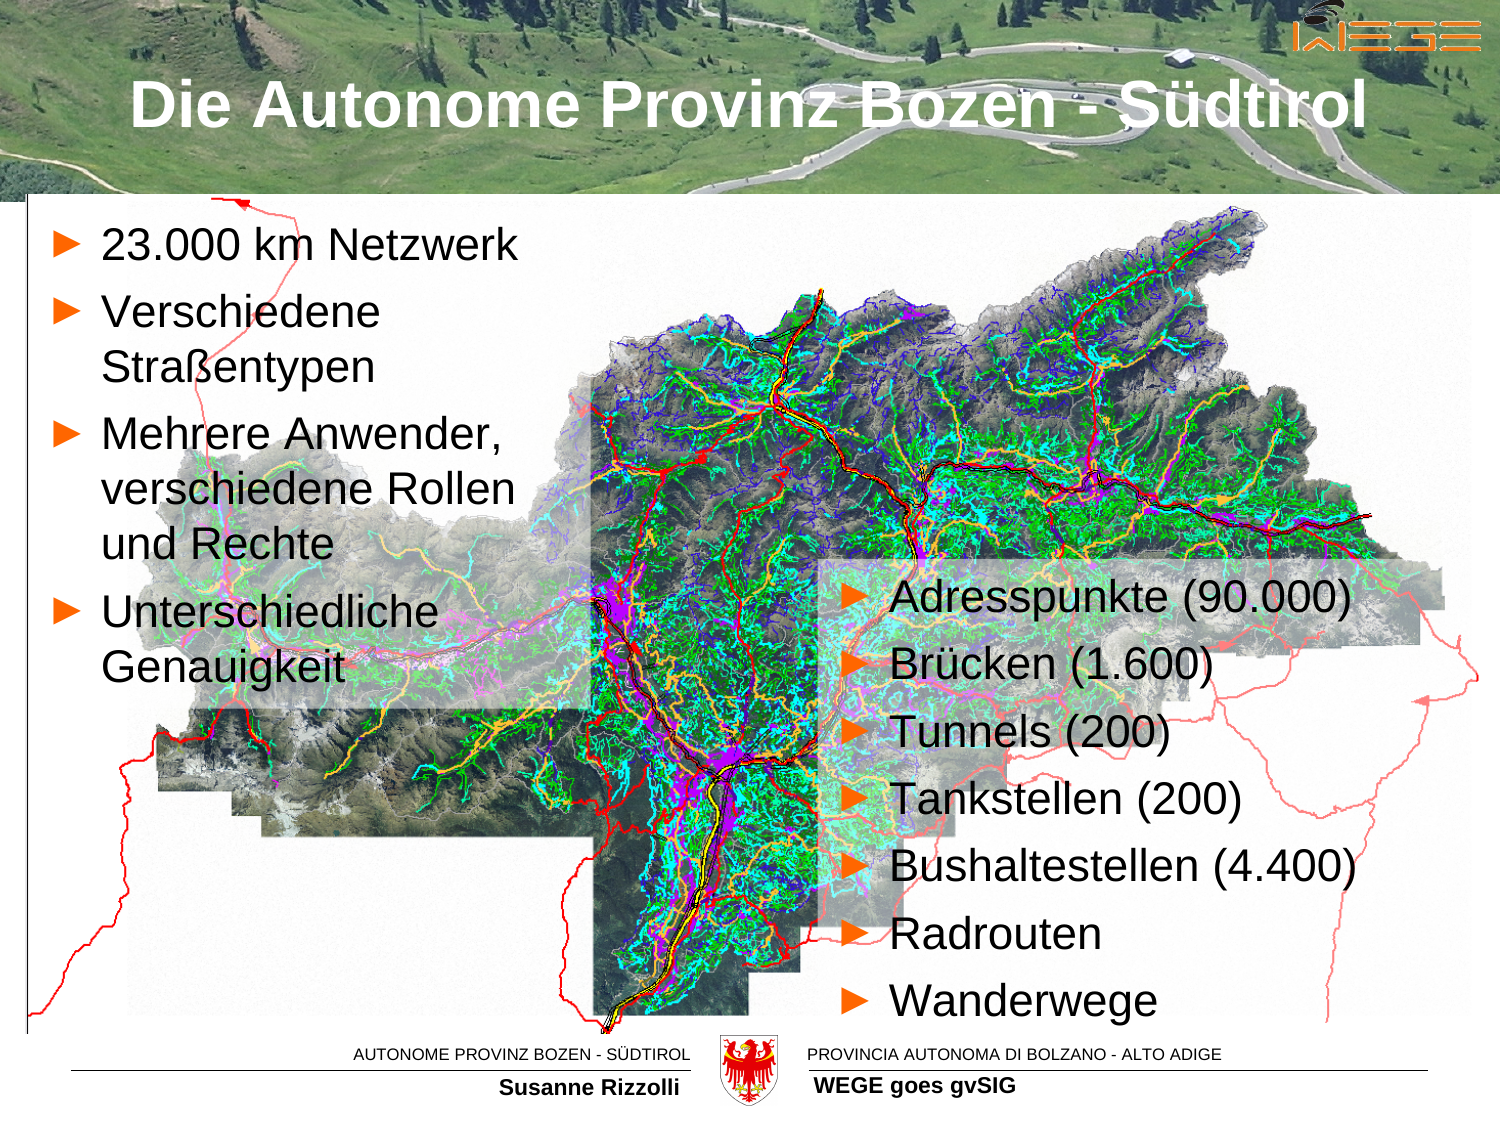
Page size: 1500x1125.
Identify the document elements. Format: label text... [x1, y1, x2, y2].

title Die Autonome Provinz Bozen - Südtirol [75, 7, 1426, 195]
list 23.000 km Netzwerk Verschiedene Straßentypen Mehrere Anwender, verschiedene Rollen und Rechte Unterschiedliche Genauigkeit [29, 206, 591, 709]
picture [720, 1035, 778, 1106]
picture [0, 72, 1500, 1034]
list Adresspunkte (90.000) Brücken (1.600) Tunnels (200) Tankstellen (200) Bushaltestellen (4.400) Radrouten Wanderwege [817, 558, 1477, 1034]
